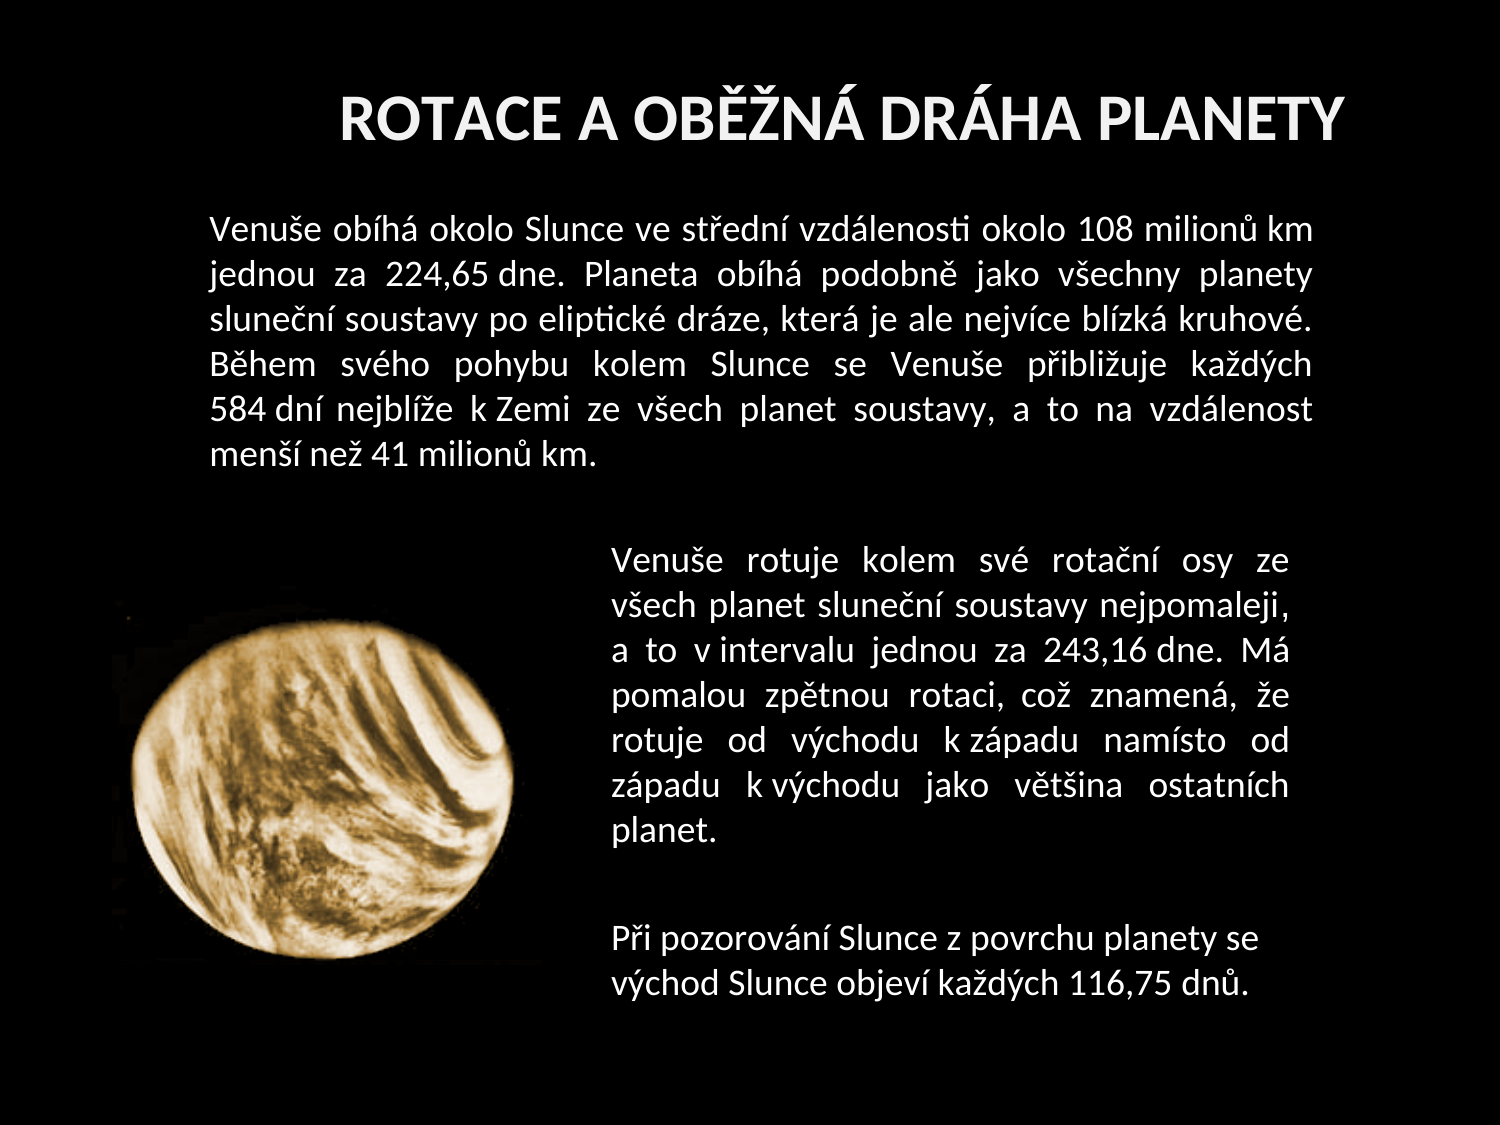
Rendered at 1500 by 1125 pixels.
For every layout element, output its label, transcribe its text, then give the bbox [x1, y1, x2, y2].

text_box Venuše rotuje kolem své rotační osy ze všech planet sluneční soustavy nejpomaleji, a to v intervalu jednou za 243,16 dne. Má pomalou zpětnou rotaci, což znamená, že rotuje od východu k západu namísto od západu k východu jako většina ostatních planet. [596, 527, 1306, 858]
picture [112, 586, 542, 965]
text_box Při pozorování Slunce z povrchu planety se východ Slunce objeví každých 116,75 dnů. [596, 904, 1347, 1011]
text_box ROTACE A OBĚŽNÁ DRÁHA PLANETY [324, 66, 1362, 162]
text_box Venuše obíhá okolo Slunce ve střední vzdálenosti okolo 108 milionů km jednou za 224,65 dne. Planeta obíhá podobně jako všechny planety sluneční soustavy po eliptické dráze, která je ale nejvíce blízká kruhové. Během svého pohybu kolem Slunce se Venuše přibližuje každých 584 dní nejblíže k Zemi ze všech planet soustavy, a to na vzdálenost menší než 41 milionů km. [194, 196, 1329, 482]
